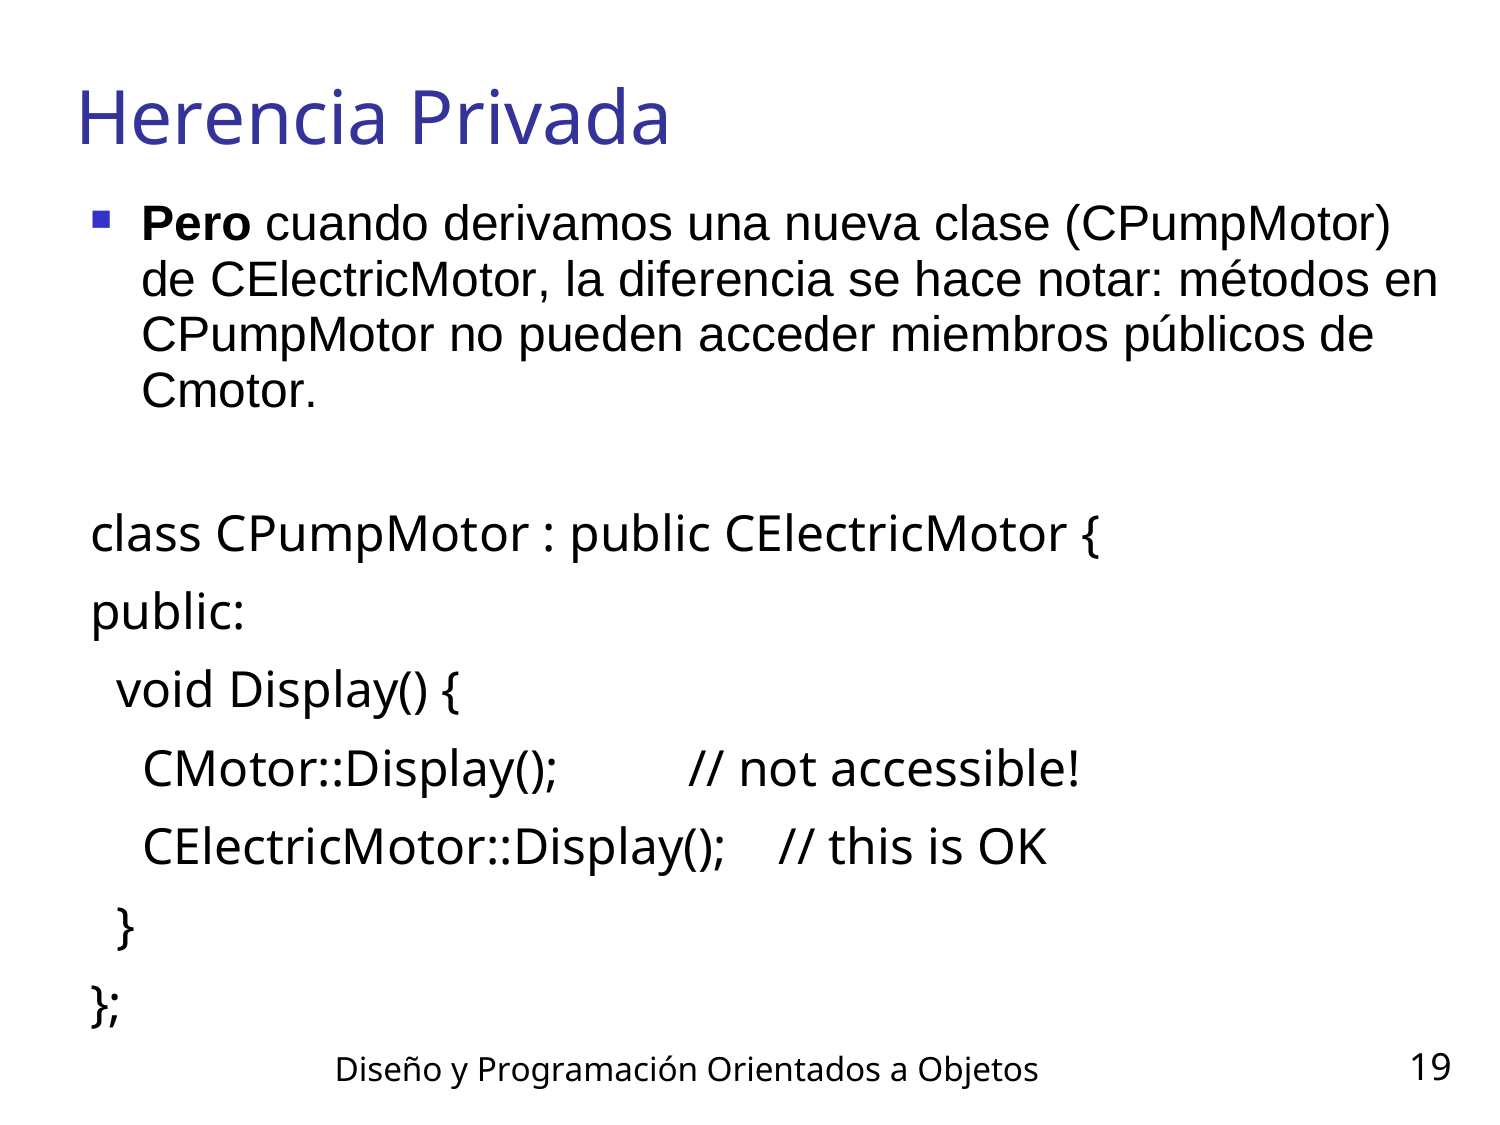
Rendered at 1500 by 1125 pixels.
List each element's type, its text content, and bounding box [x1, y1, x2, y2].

list Pero cuando derivamos una nueva clase (CPumpMotor) de CElectricMotor, la diferencia se hace notar: métodos en CPumpMotor no pueden acceder miembros públicos de Cmotor. class CPumpMotor : public CElectricMotor { public: void Display() { CMotor::Display(); // not accessible! CElectricMotor::Display(); // this is OK } }; [75, 187, 1462, 1051]
title Herencia Privada [75, 30, 1466, 193]
